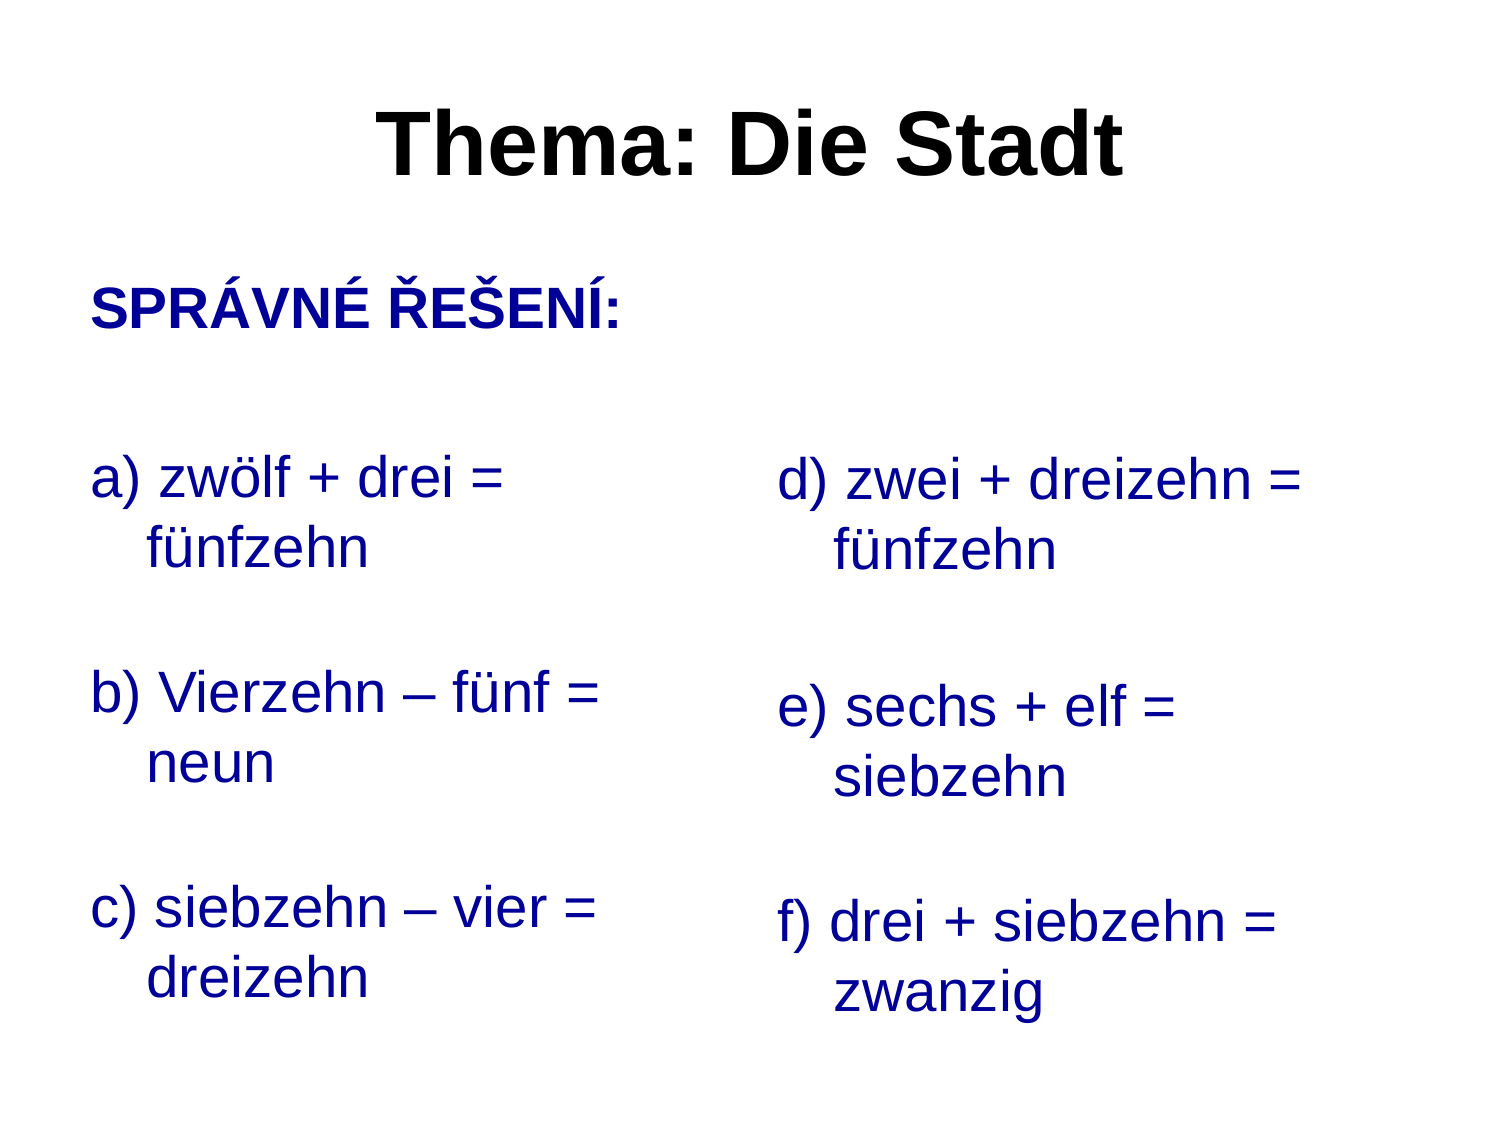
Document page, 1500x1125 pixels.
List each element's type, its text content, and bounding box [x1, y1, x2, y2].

list SPRÁVNÉ ŘEŠENÍ: a) zwölf + drei = fünfzehn b) Vierzehn – fünf = neun c) siebzehn – vier = dreizehn [75, 262, 738, 1125]
title Thema: Die Stadt [75, 45, 1426, 233]
list d) zwei + dreizehn = fünfzehn e) sechs + elf = siebzehn f) drei + siebzehn = zwanzig [762, 278, 1426, 1125]
